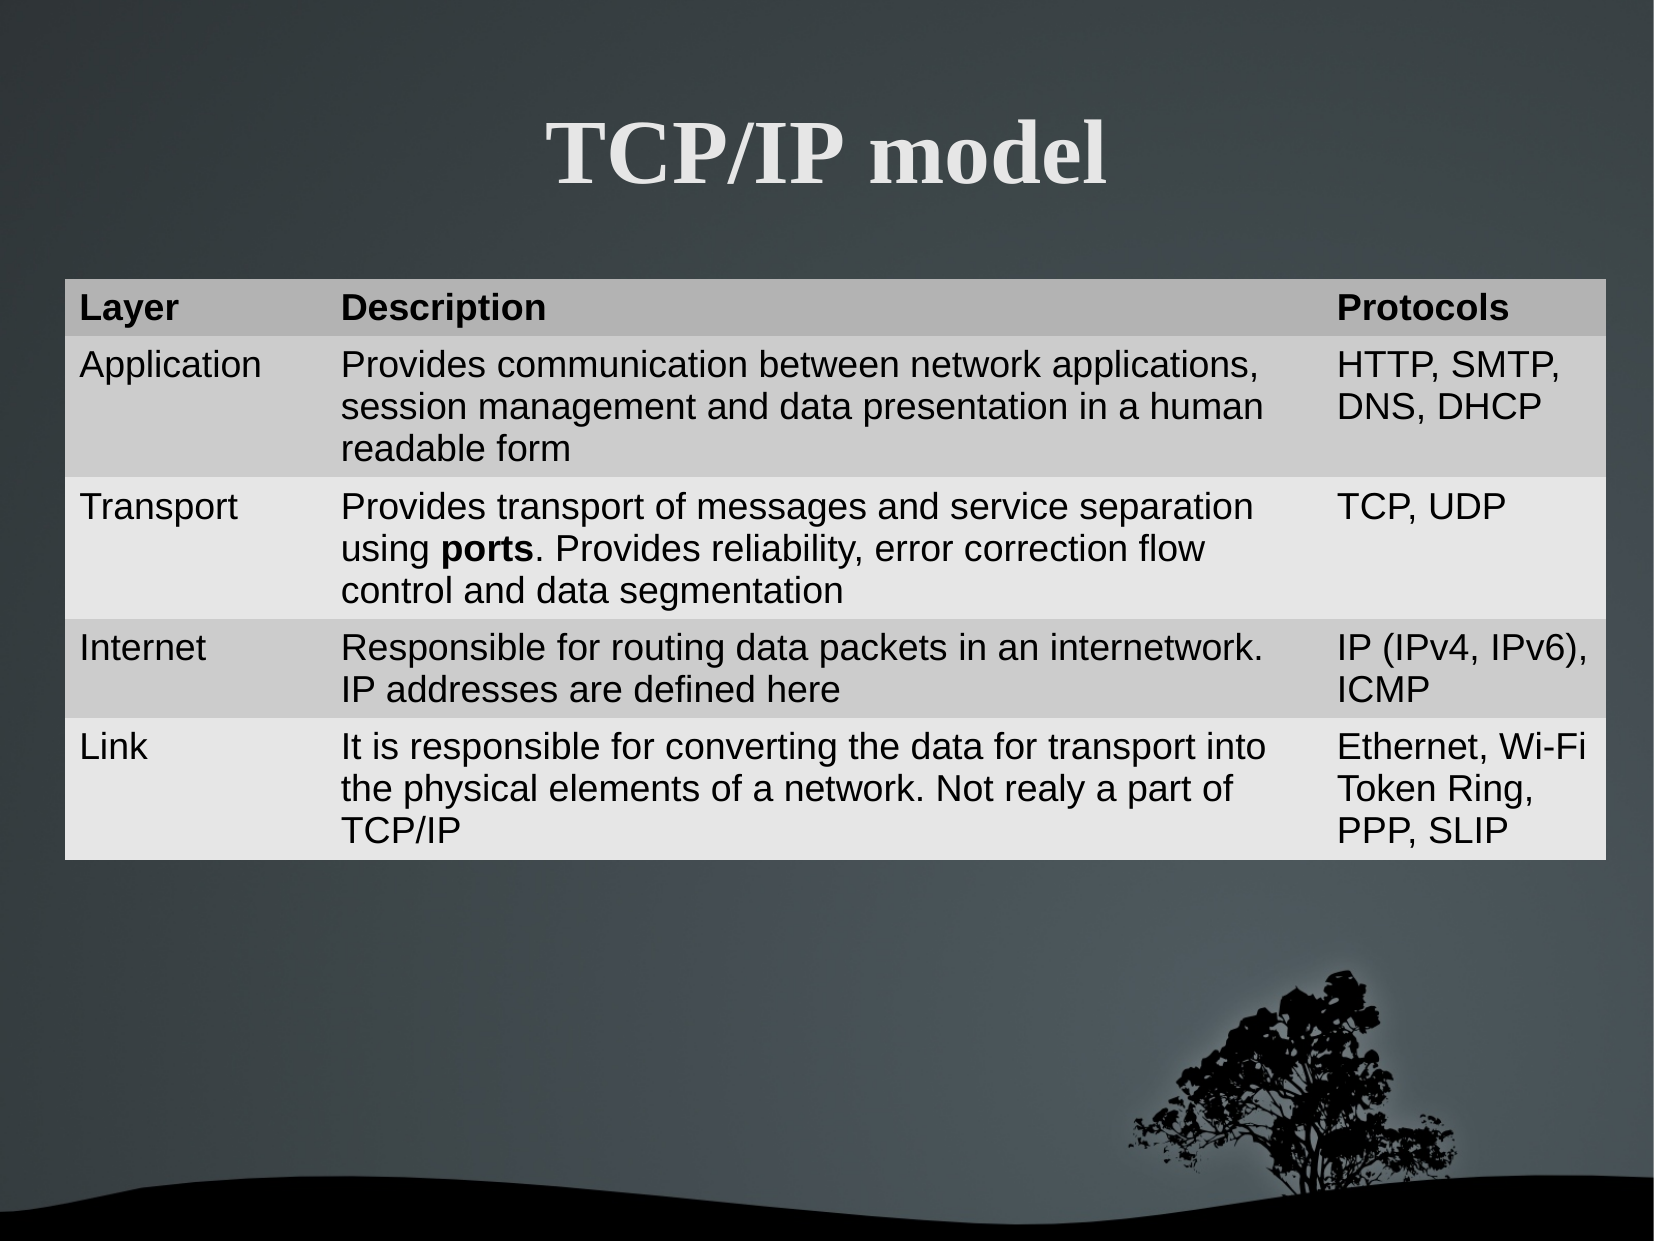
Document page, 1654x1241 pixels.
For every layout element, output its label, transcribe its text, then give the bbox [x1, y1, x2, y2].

table_cell Application [65, 336, 326, 477]
table_header Layer [65, 279, 326, 336]
table_cell It is responsible for converting the data for transport into the physical elements of a network. Not realy a part of TCP/IP [326, 718, 1322, 860]
table_cell IP (IPv4, IPv6), ICMP [1322, 619, 1606, 718]
table_cell HTTP, SMTP, DNS, DHCP [1322, 336, 1606, 477]
table_cell Provides communication between network applications, session management and data presentation in a human readable form [326, 336, 1322, 477]
table_cell Responsible for routing data packets in an internetwork. IP addresses are defined here [326, 619, 1322, 718]
table_cell Provides transport of messages and service separation using ports. Provides reliability, error correction flow control and data segmentation [326, 477, 1322, 619]
title TCP/IP model [82, 49, 1571, 257]
table_header Description [326, 279, 1322, 336]
picture [0, 0, 1654, 1241]
table_cell TCP, UDP [1322, 477, 1606, 619]
table_cell Link [65, 718, 326, 860]
table_cell Ethernet, Wi-Fi Token Ring, PPP, SLIP [1322, 718, 1606, 860]
table_cell Transport [65, 477, 326, 619]
table_cell Internet [65, 619, 326, 718]
table_header Protocols [1322, 279, 1606, 336]
